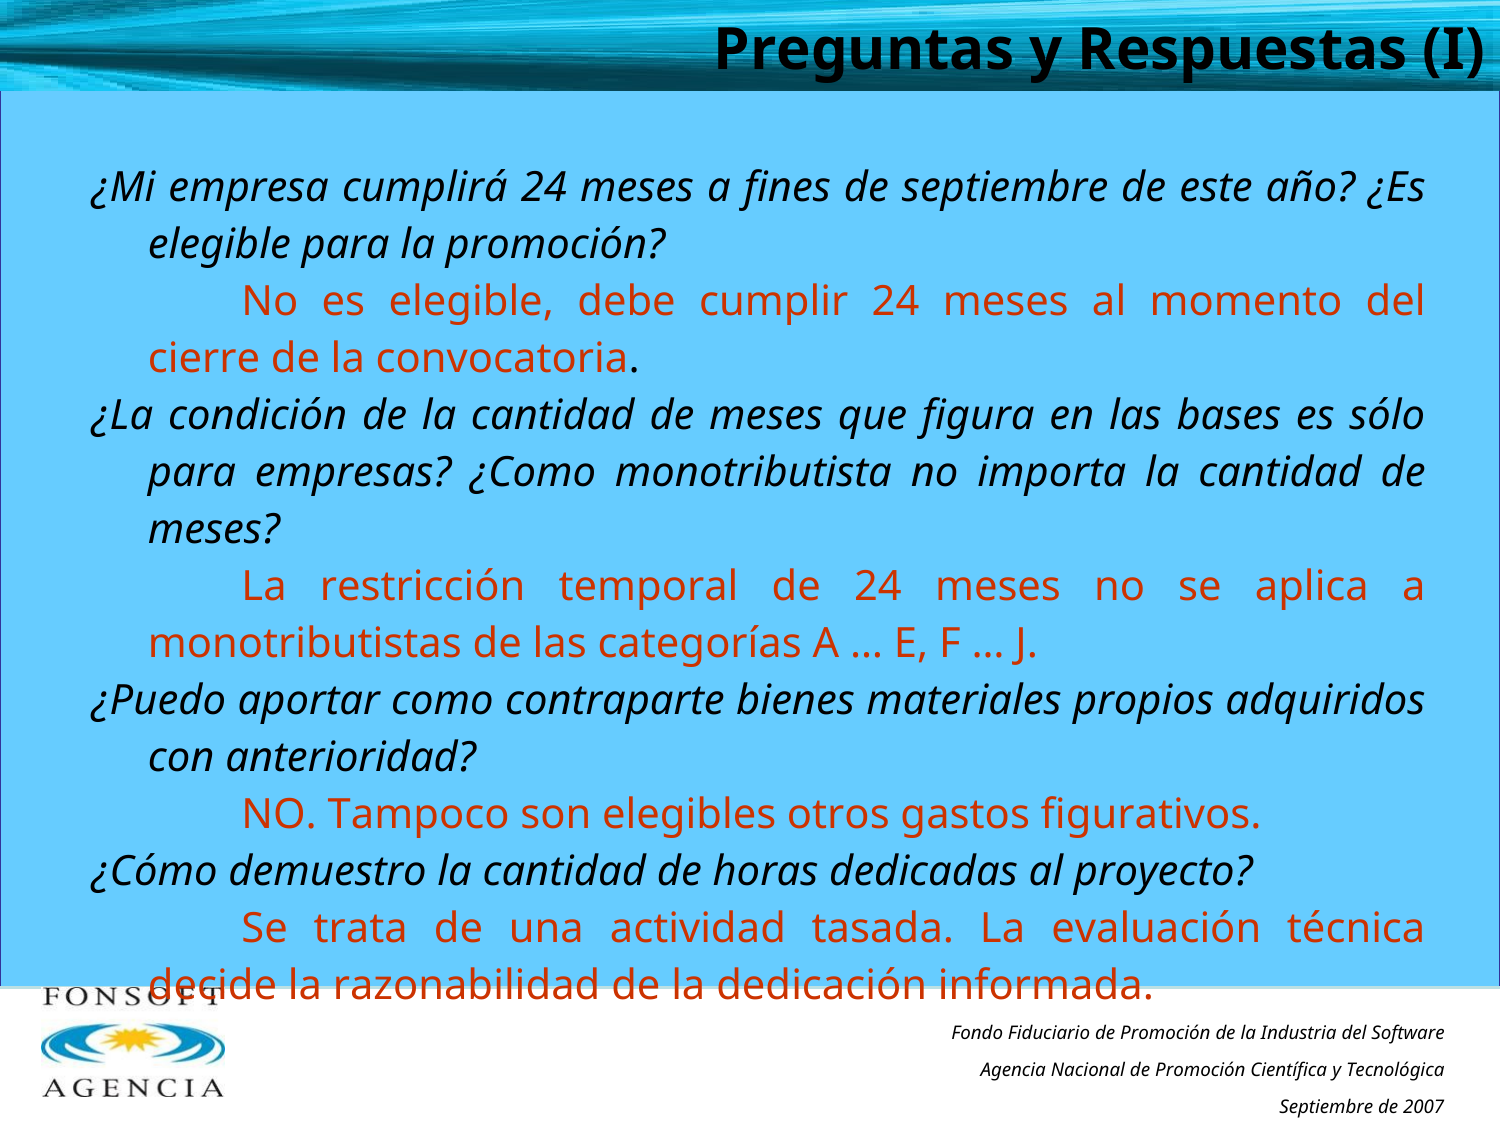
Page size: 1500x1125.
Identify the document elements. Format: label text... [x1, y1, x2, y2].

picture [41, 987, 225, 1097]
text_box Preguntas y Respuestas (I) [0, 0, 1500, 95]
text_box ¿Mi empresa cumplirá 24 meses a fines de septiembre de este año? ¿Es elegible para la promoción? No es elegible, debe cumplir 24 meses al momento del cierre de la convocatoria. ¿La condición de la cantidad de meses que figura en las bases es sólo para empresas? ¿Como monotributista no importa la cantidad de meses? La restricción temporal de 24 meses no se aplica a monotributistas de las categorías A … E, F … J. ¿Puedo aportar como contraparte bienes materiales propios adquiridos con anterioridad? NO. Tampoco son elegibles otros gastos figurativos. ¿Cómo demuestro la cantidad de horas dedicadas al proyecto? Se trata de una actividad tasada. La evaluación técnica decide la razonabilidad de la dedicación informada. [76, 148, 1442, 1077]
